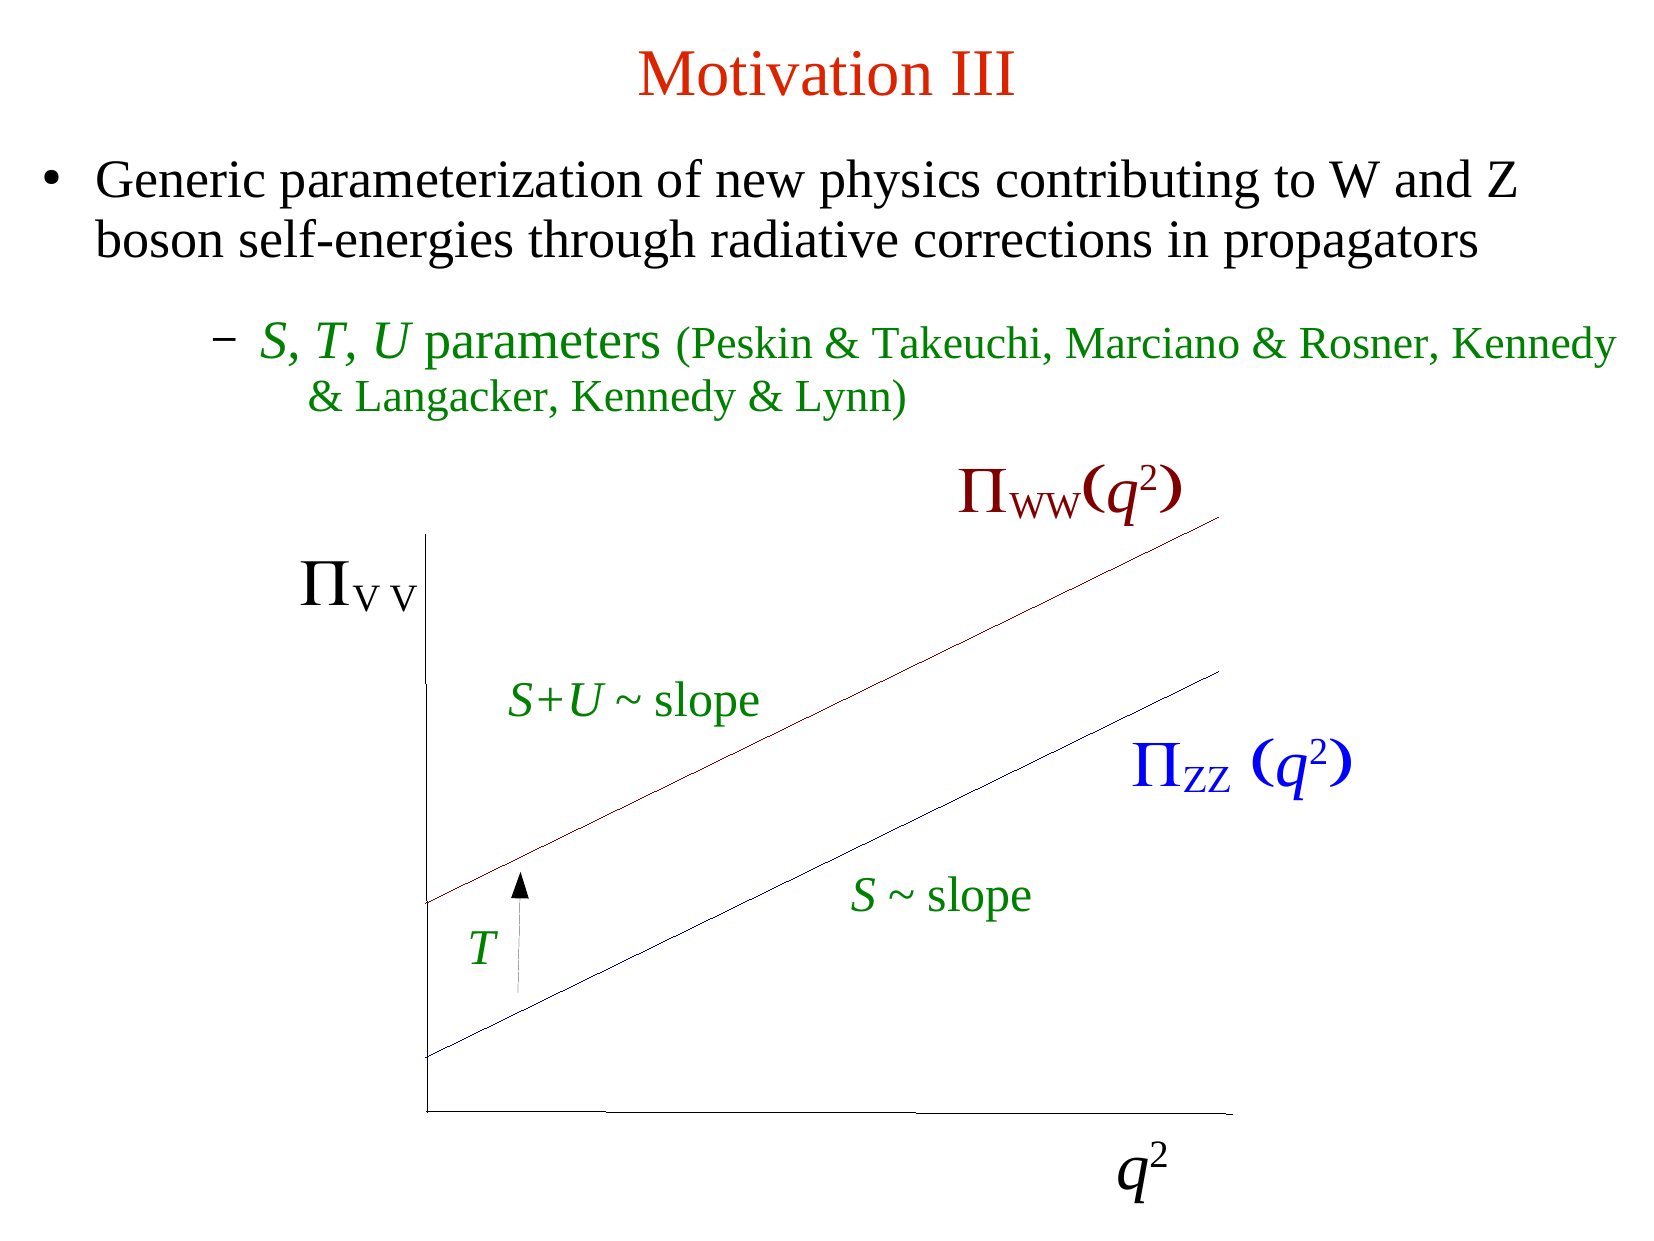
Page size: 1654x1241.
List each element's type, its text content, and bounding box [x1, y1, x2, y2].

text_box T [467, 919, 496, 976]
text_box q2 [1115, 1129, 1169, 1207]
title Motivation III [121, 0, 1534, 150]
text_box ΠV V [299, 545, 419, 709]
list Generic parameterization of new physics contributing to W and Z boson self-energies through radiative corrections in propagators S, T, U parameters (Peskin & Takeuchi, Marciano & Rosner, Kennedy & Langacker, Kennedy & Lynn) [24, 149, 1645, 1079]
text_box S+U ~ slope [508, 671, 762, 728]
text_box ΠWW(q2) [957, 453, 1233, 617]
text_box ΠZZ (q2) [1131, 726, 1407, 826]
text_box S ~ slope [850, 866, 1034, 922]
